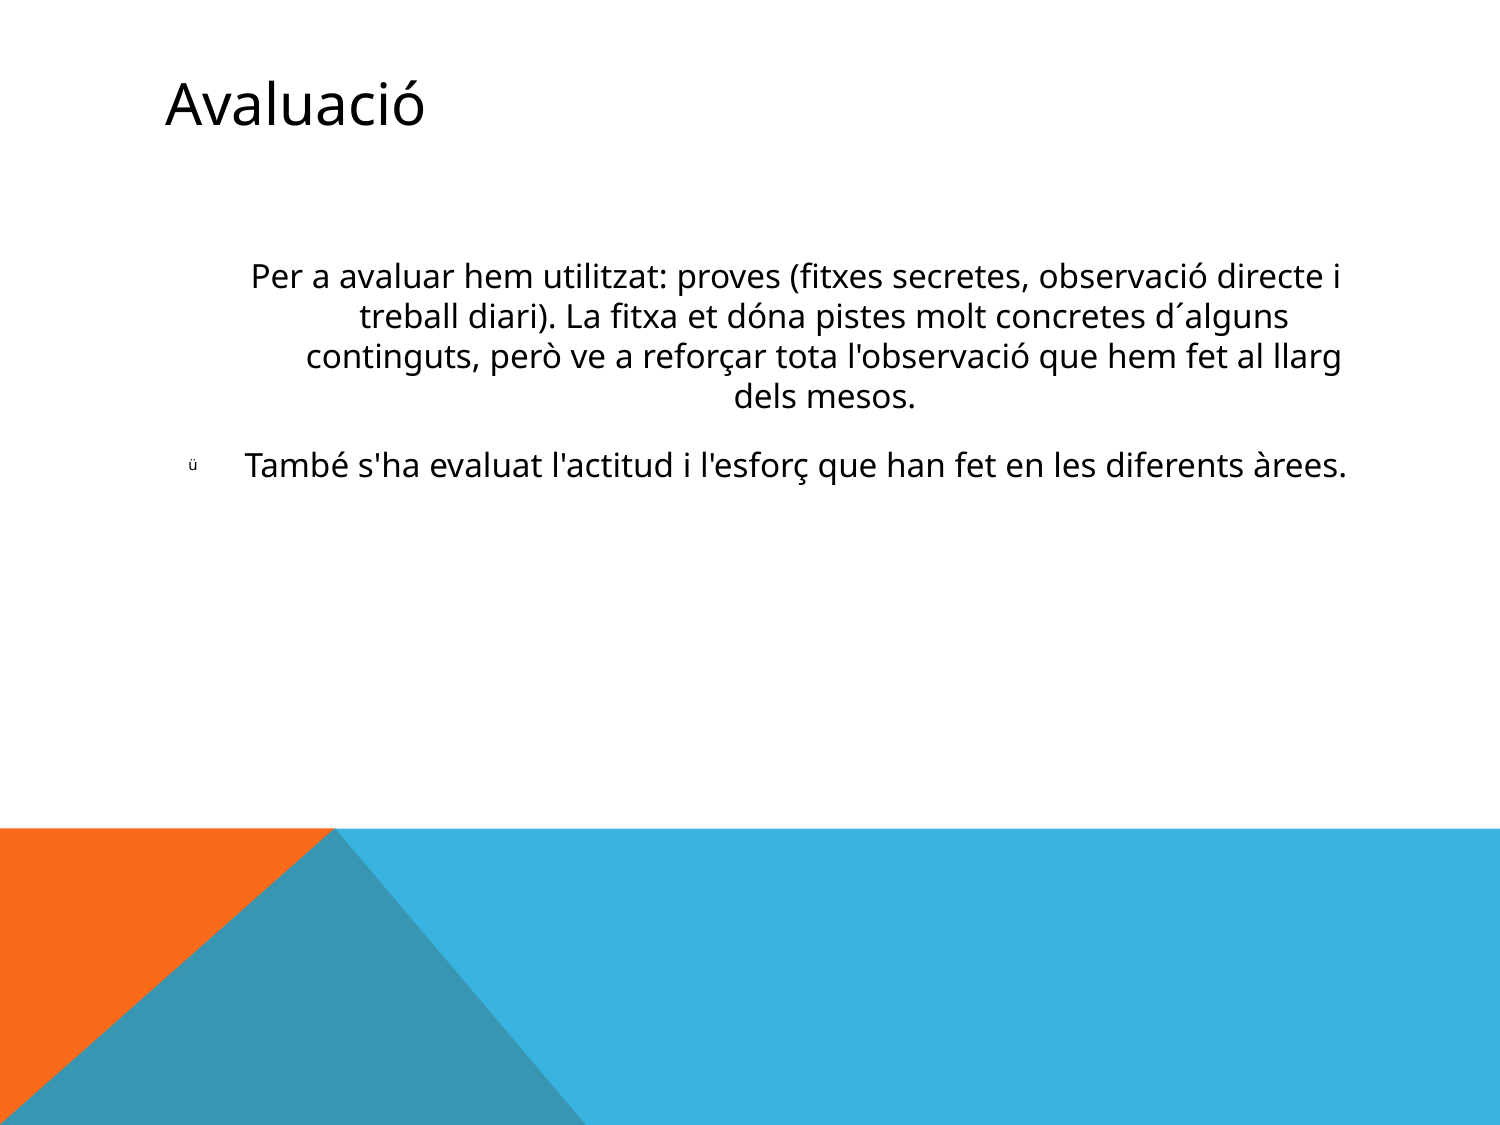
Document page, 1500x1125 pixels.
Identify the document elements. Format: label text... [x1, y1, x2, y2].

title Avaluació [135, 60, 1369, 150]
list Per a avaluar hem utilitzat: proves (fitxes secretes, observació directe i treball diari). La fitxa et dóna pistes molt concretes d´alguns continguts, però ve a reforçar tota l'observació que hem fet al llarg dels mesos. També s'ha evaluat l'actitud i l'esforç que han fet en les diferents àrees. [144, 248, 1379, 878]
